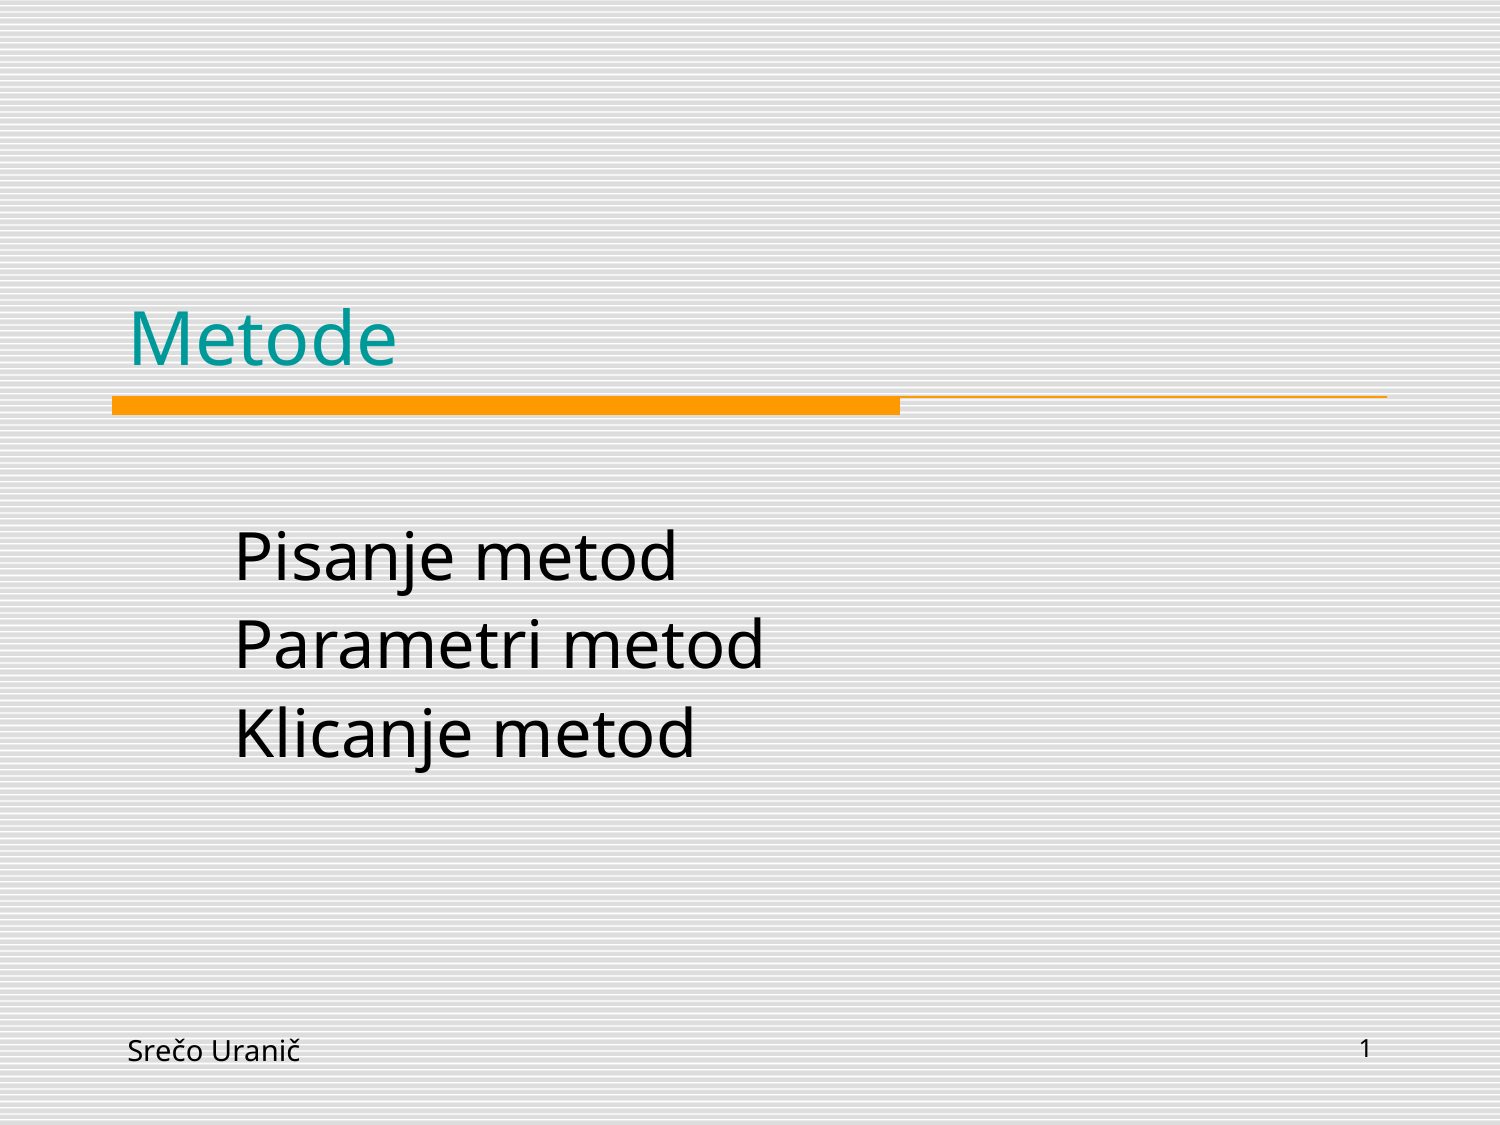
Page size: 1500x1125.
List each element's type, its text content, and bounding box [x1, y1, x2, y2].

picture [0, 0, 1500, 1125]
text_box Pisanje metod Parametri metod Klicanje metod [218, 515, 1369, 799]
text_box <number> [1074, 1025, 1388, 1101]
title Metode [112, 162, 1388, 388]
text_box Srečo Uranič [112, 1025, 426, 1083]
